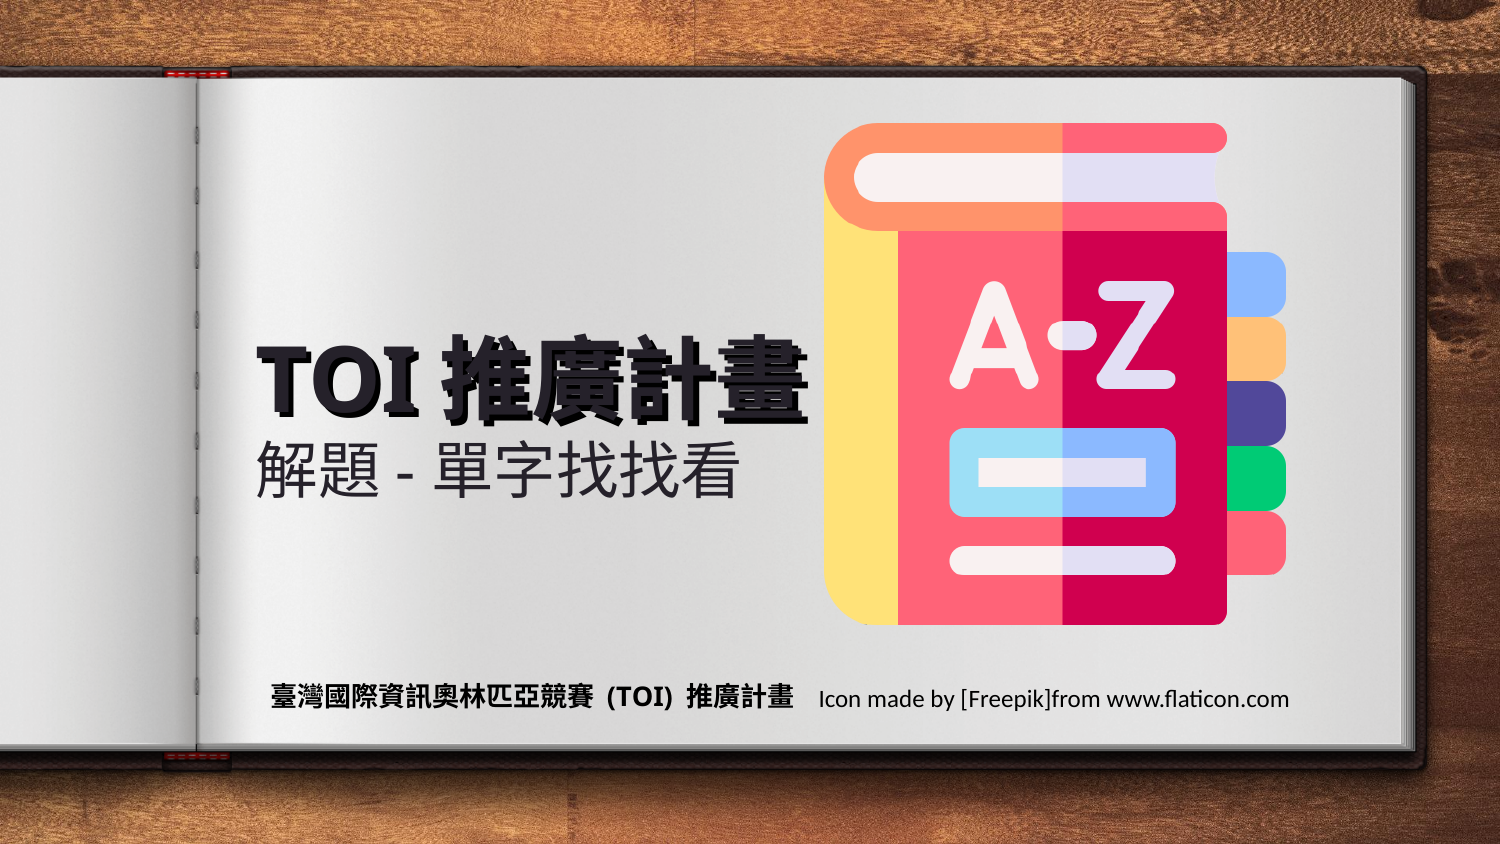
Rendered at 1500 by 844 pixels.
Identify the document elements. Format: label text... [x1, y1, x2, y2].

text_box Icon made by [Freepik]from www.flaticon.com [804, 675, 1385, 720]
title TOI推廣計畫 解題-單字找找看 [240, 262, 803, 565]
picture [803, 123, 1306, 625]
